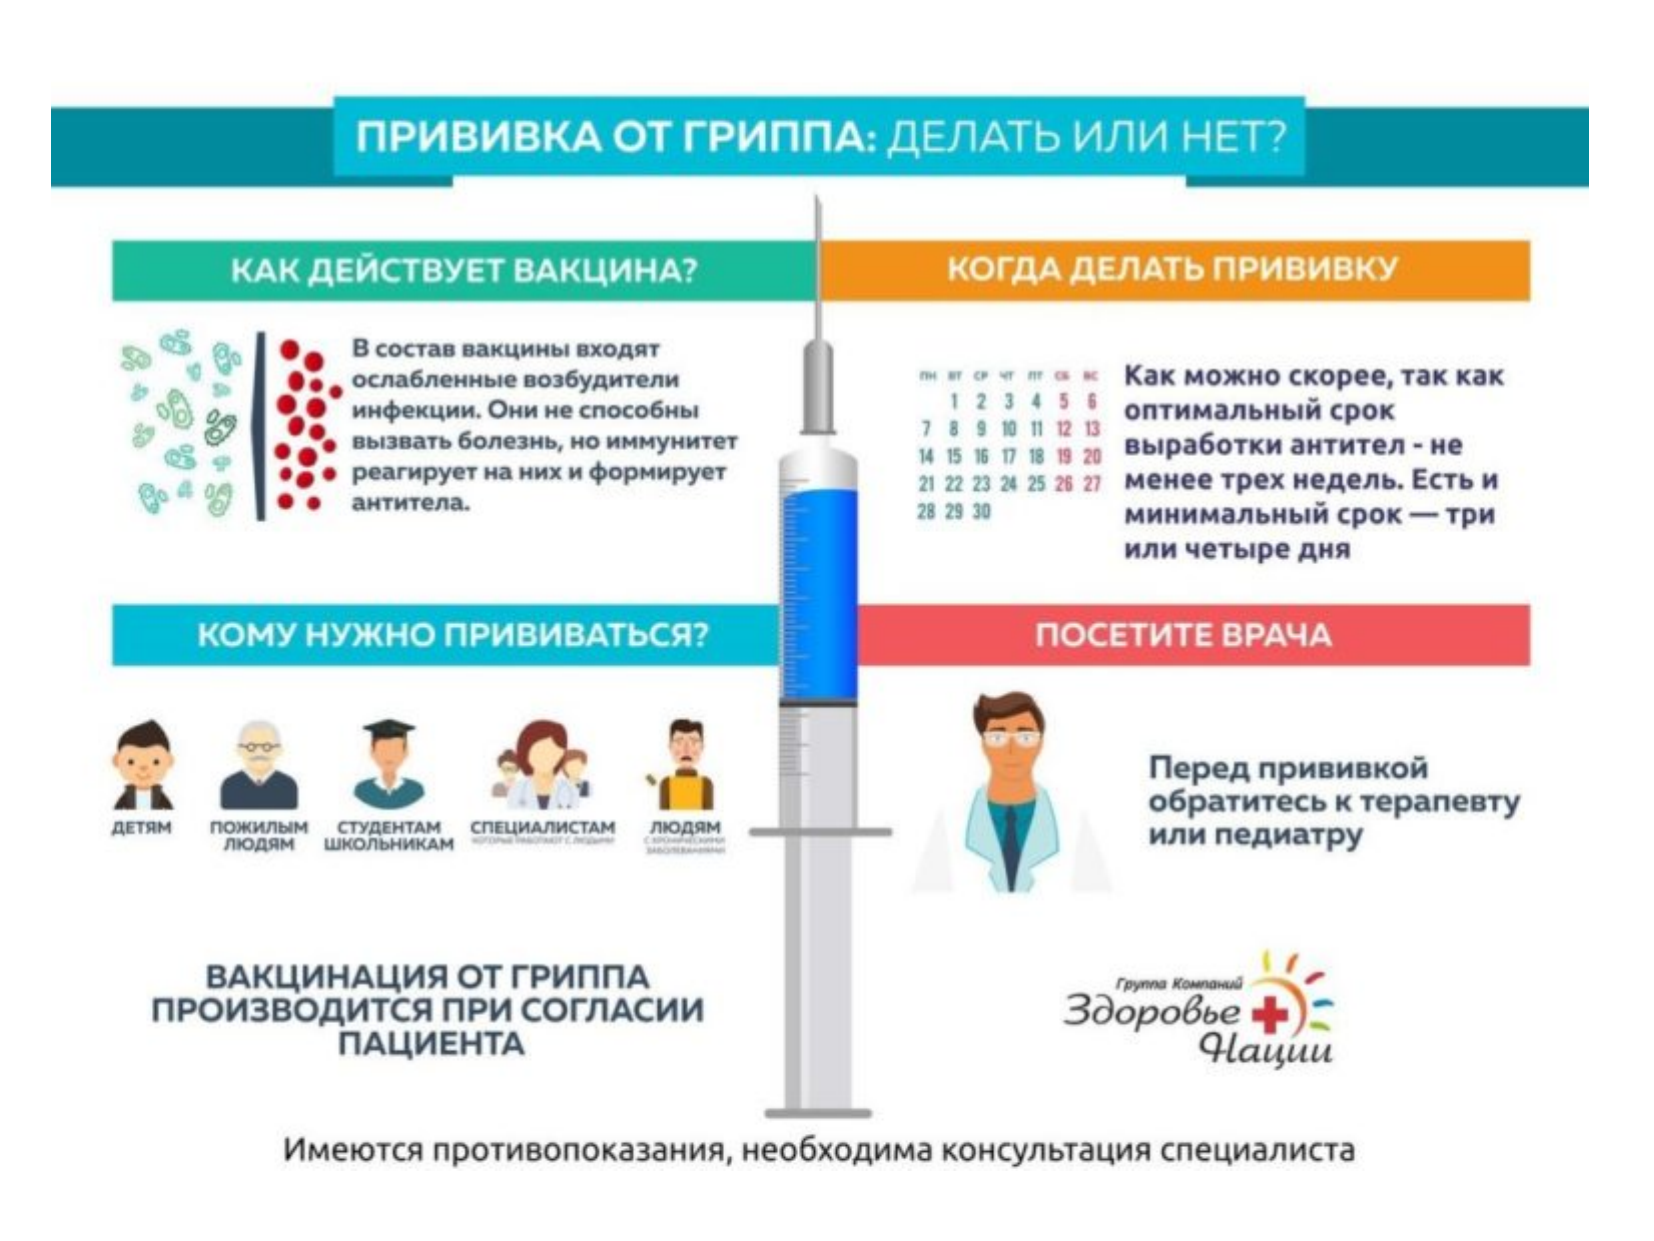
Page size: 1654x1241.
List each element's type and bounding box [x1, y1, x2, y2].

picture [51, 51, 1589, 1171]
